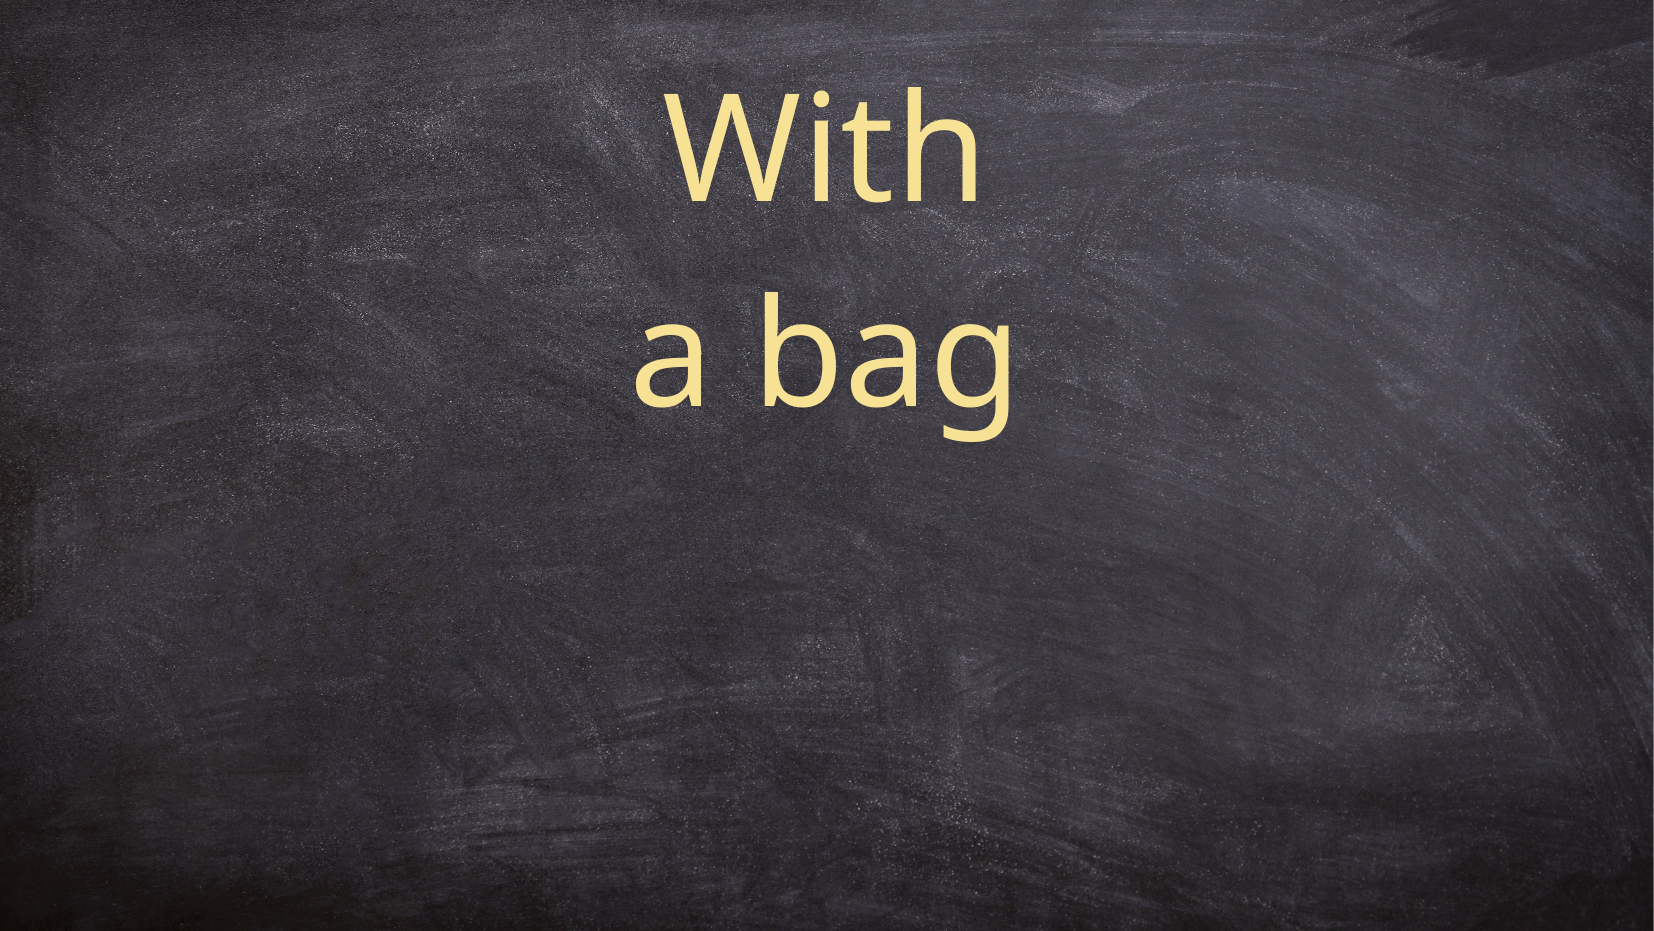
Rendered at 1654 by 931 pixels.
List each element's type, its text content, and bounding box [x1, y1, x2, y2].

picture [0, 0, 1654, 931]
subtitle With a bag [81, 41, 1570, 745]
